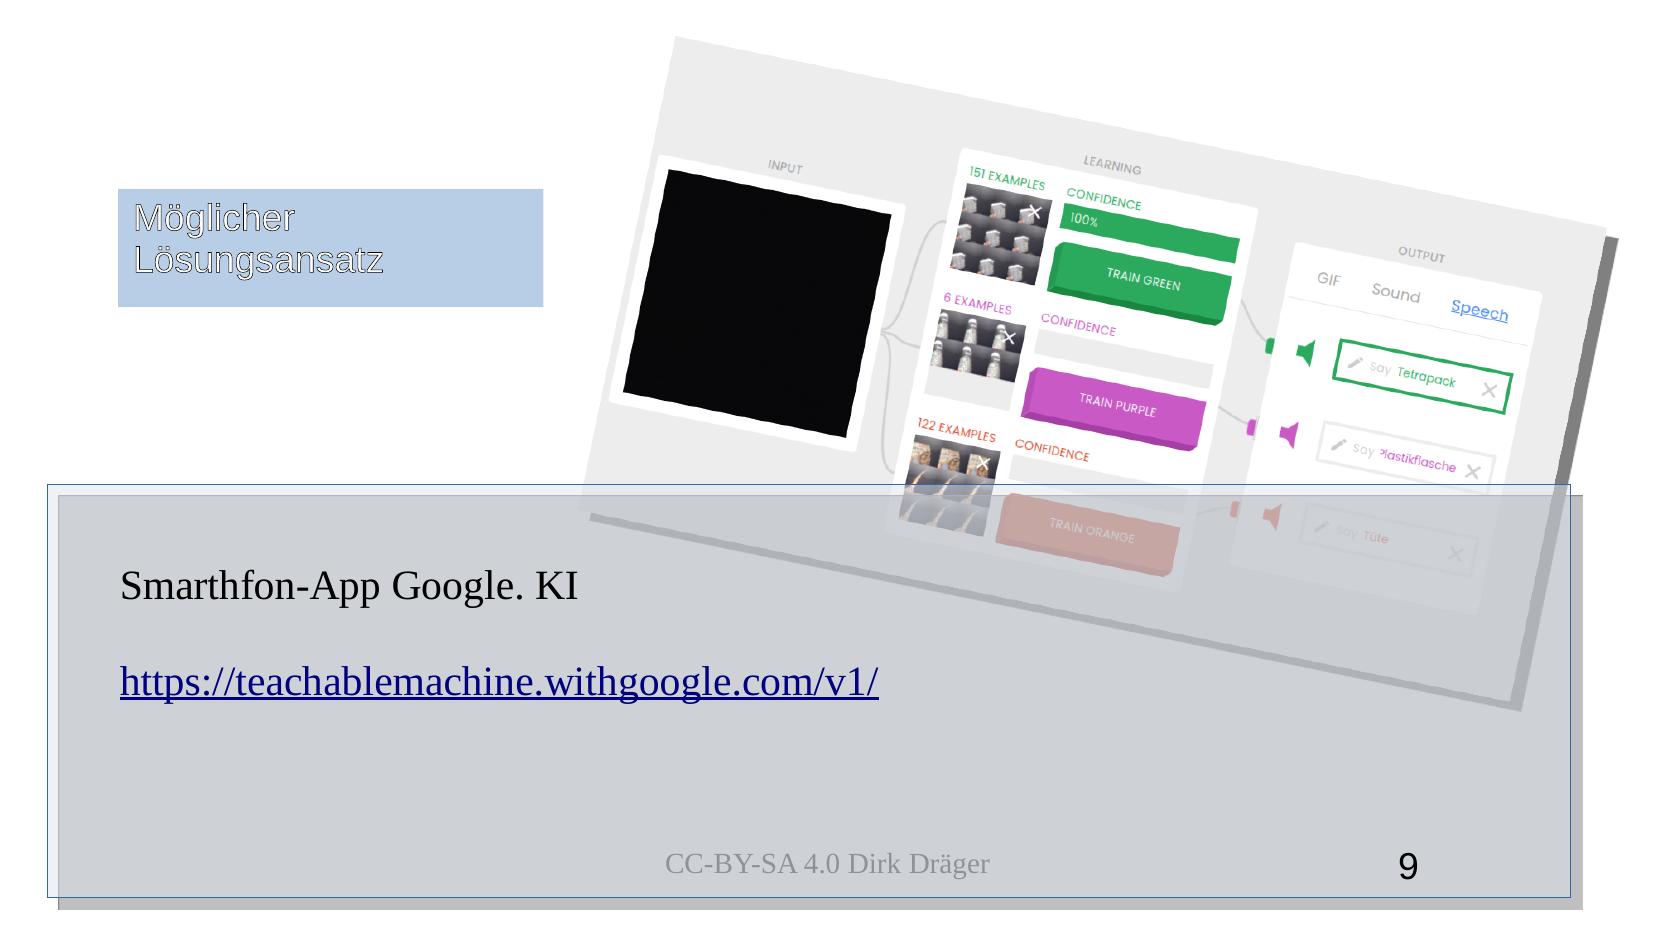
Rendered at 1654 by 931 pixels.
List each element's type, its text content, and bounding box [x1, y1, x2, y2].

text_box [47, 484, 1571, 898]
text_box <Foliennummer> [532, 838, 1654, 909]
picture [583, 35, 1607, 484]
text_box Möglicher Lösungsansatz [118, 188, 544, 308]
chart [0, 519, 1005, 746]
